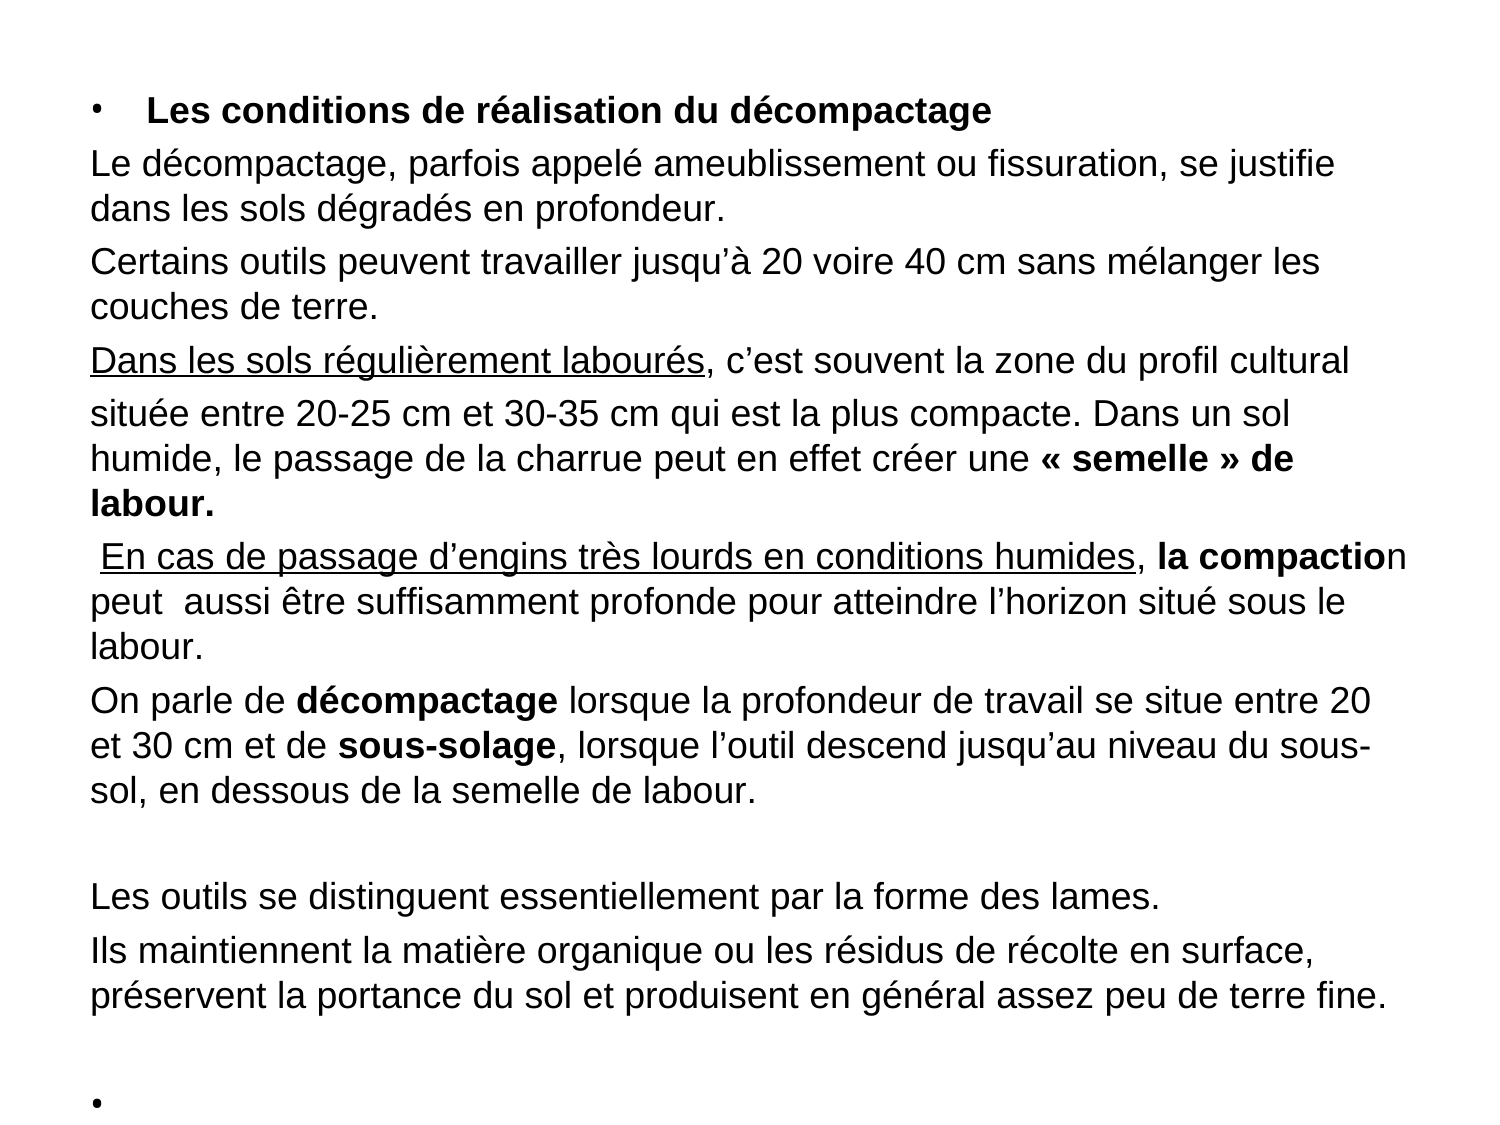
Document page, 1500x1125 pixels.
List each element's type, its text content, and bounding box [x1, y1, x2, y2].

list Les conditions de réalisation du décompactage Le décompactage, parfois appelé ameublissement ou fissuration, se justifie dans les sols dégradés en profondeur. Certains outils peuvent travailler jusqu’à 20 voire 40 cm sans mélanger les couches de terre. Dans les sols régulièrement labourés, c’est souvent la zone du profil cultural située entre 20-25 cm et 30-35 cm qui est la plus compacte. Dans un sol humide, le passage de la charrue peut en effet créer une « semelle » de labour. En cas de passage d’engins très lourds en conditions humides, la compaction peut aussi être suffisamment profonde pour atteindre l’horizon situé sous le labour. On parle de décompactage lorsque la profondeur de travail se situe entre 20 et 30 cm et de sous-solage, lorsque l’outil descend jusqu’au niveau du sous-sol, en dessous de la semelle de labour. Les outils se distinguent essentiellement par la forme des lames. Ils maintiennent la matière organique ou les résidus de récolte en surface, préservent la portance du sol et produisent en général assez peu de terre fine. [75, 78, 1426, 1059]
